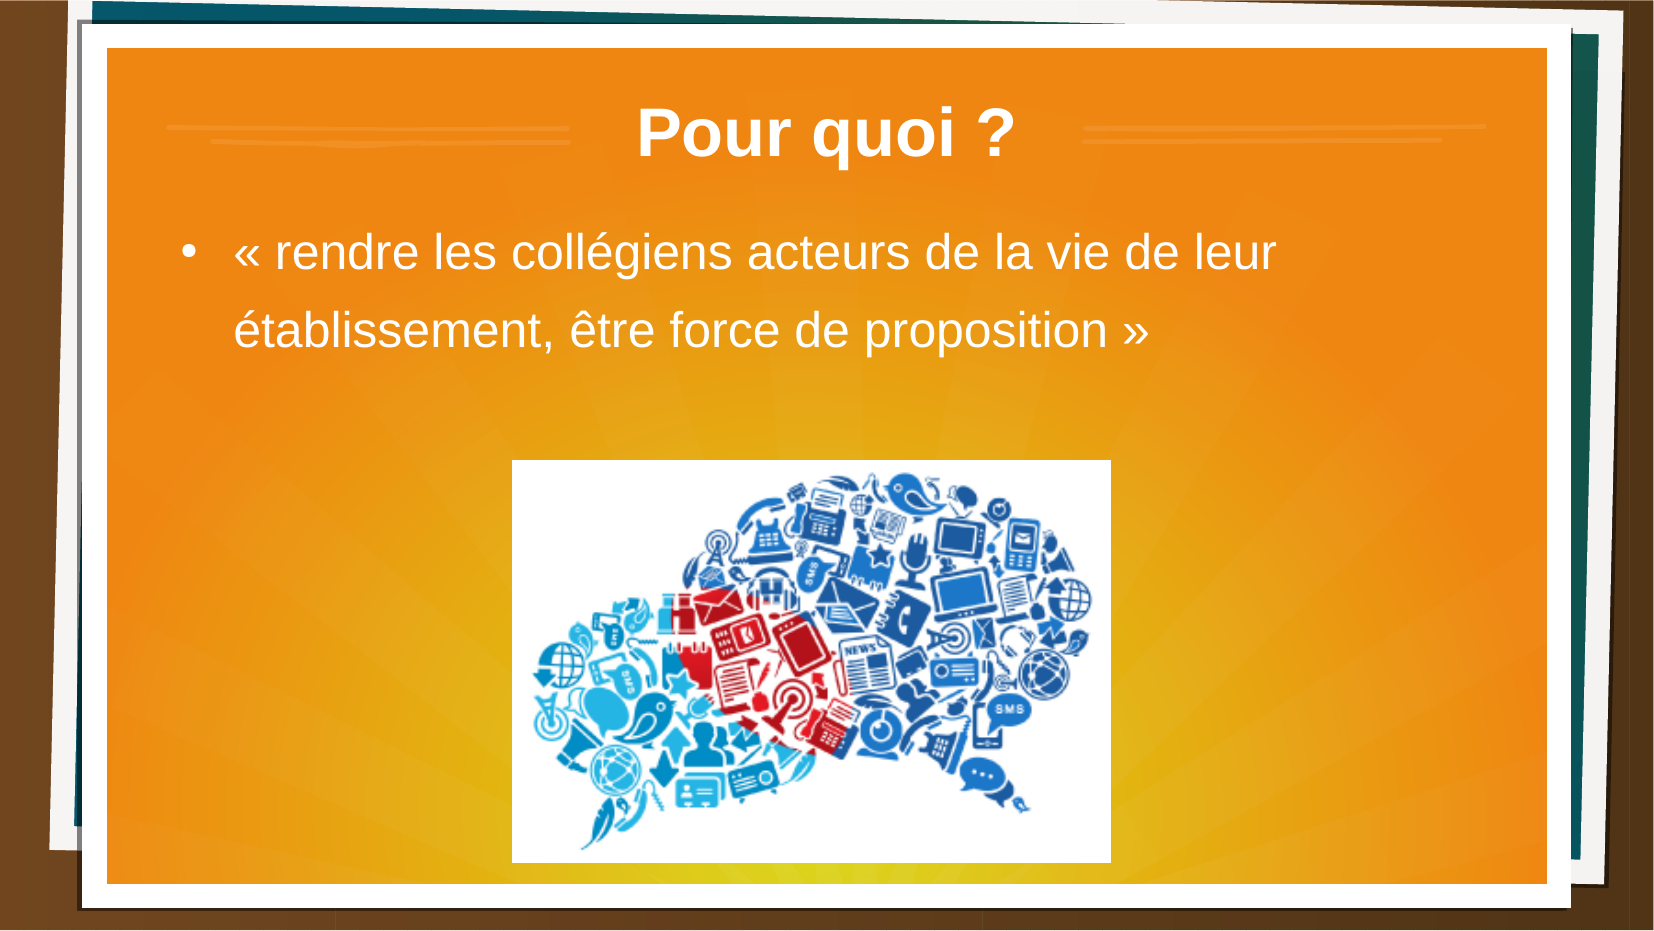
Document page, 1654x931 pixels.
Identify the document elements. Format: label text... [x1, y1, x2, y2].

title Pour quoi ? [566, 59, 1087, 207]
picture [512, 460, 1111, 863]
list « rendre les collégiens acteurs de la vie de leur établissement, être force de proposition » [162, 224, 1492, 815]
